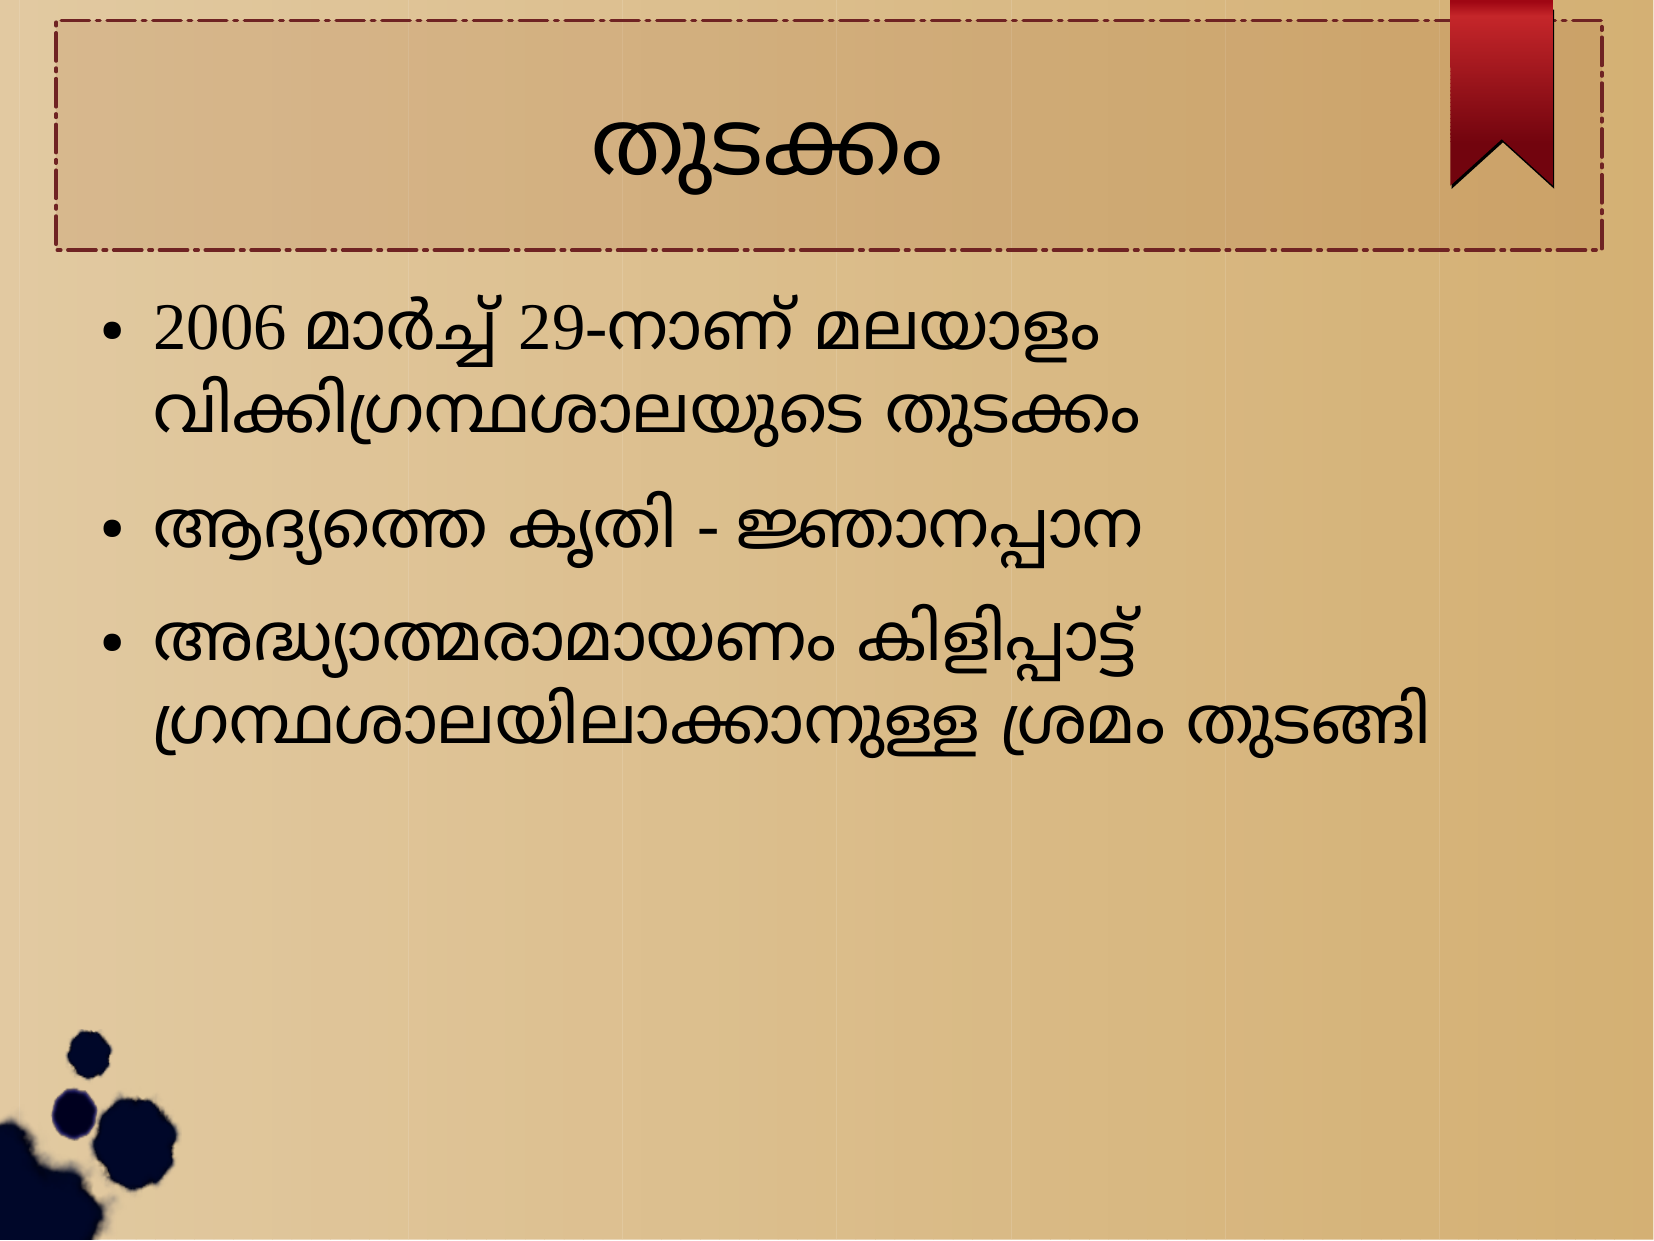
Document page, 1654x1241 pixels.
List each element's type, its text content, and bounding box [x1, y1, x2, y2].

list 2006 മാർച്ച് 29-നാണ് മലയാളം വിക്കിഗ്രന്ഥശാലയുടെ തുടക്കം ആദ്യത്തെ കൃതി - ജ്ഞാനപ്പാന അദ്ധ്യാത്മരാമായണം കിളിപ്പാട്ട് ഗ്രന്ഥശാലയിലാക്കാനുള്ള ശ്രമം തുടങ്ങി [82, 290, 1538, 1010]
title തുടക്കം [82, 49, 1453, 257]
